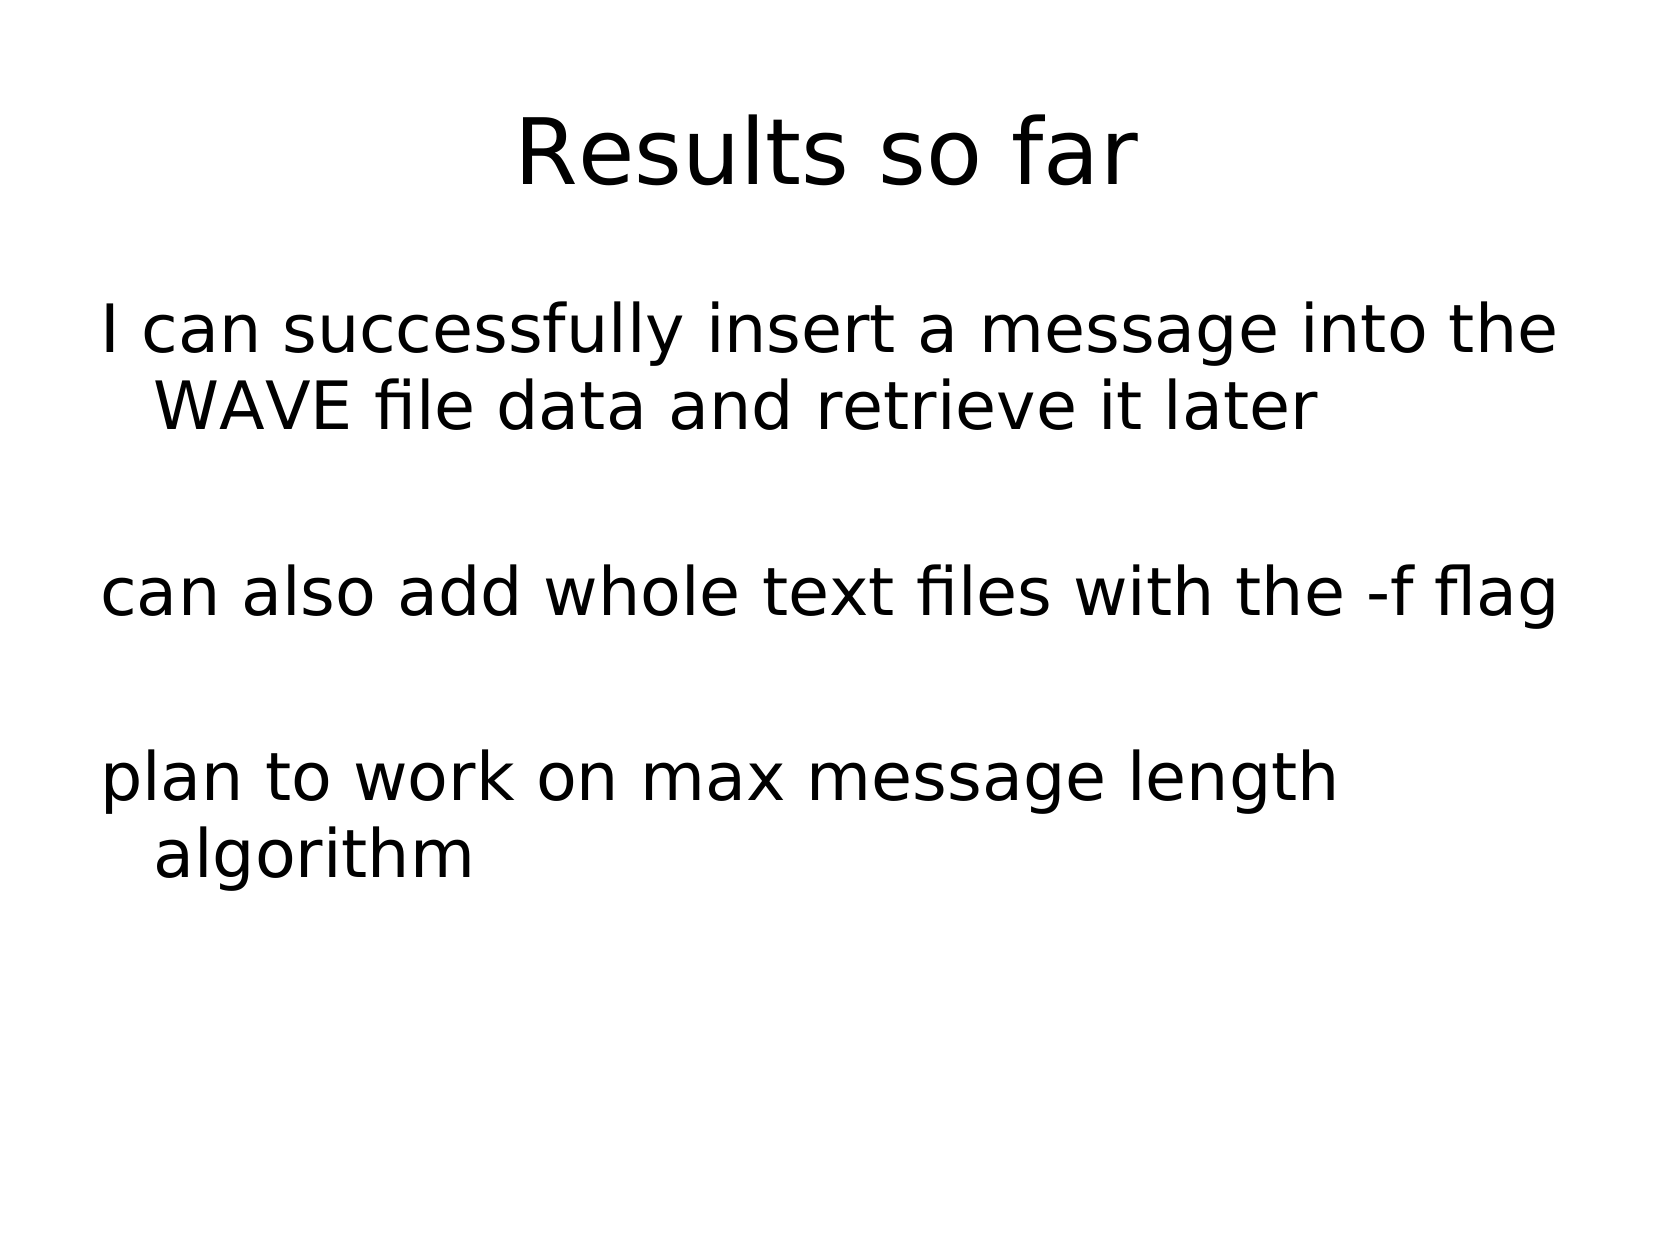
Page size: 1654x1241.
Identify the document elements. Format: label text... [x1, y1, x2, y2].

list I can successfully insert a message into the WAVE file data and retrieve it later can also add whole text files with the -f flag plan to work on max message length algorithm [82, 290, 1571, 1109]
title Results so far [82, 49, 1571, 257]
